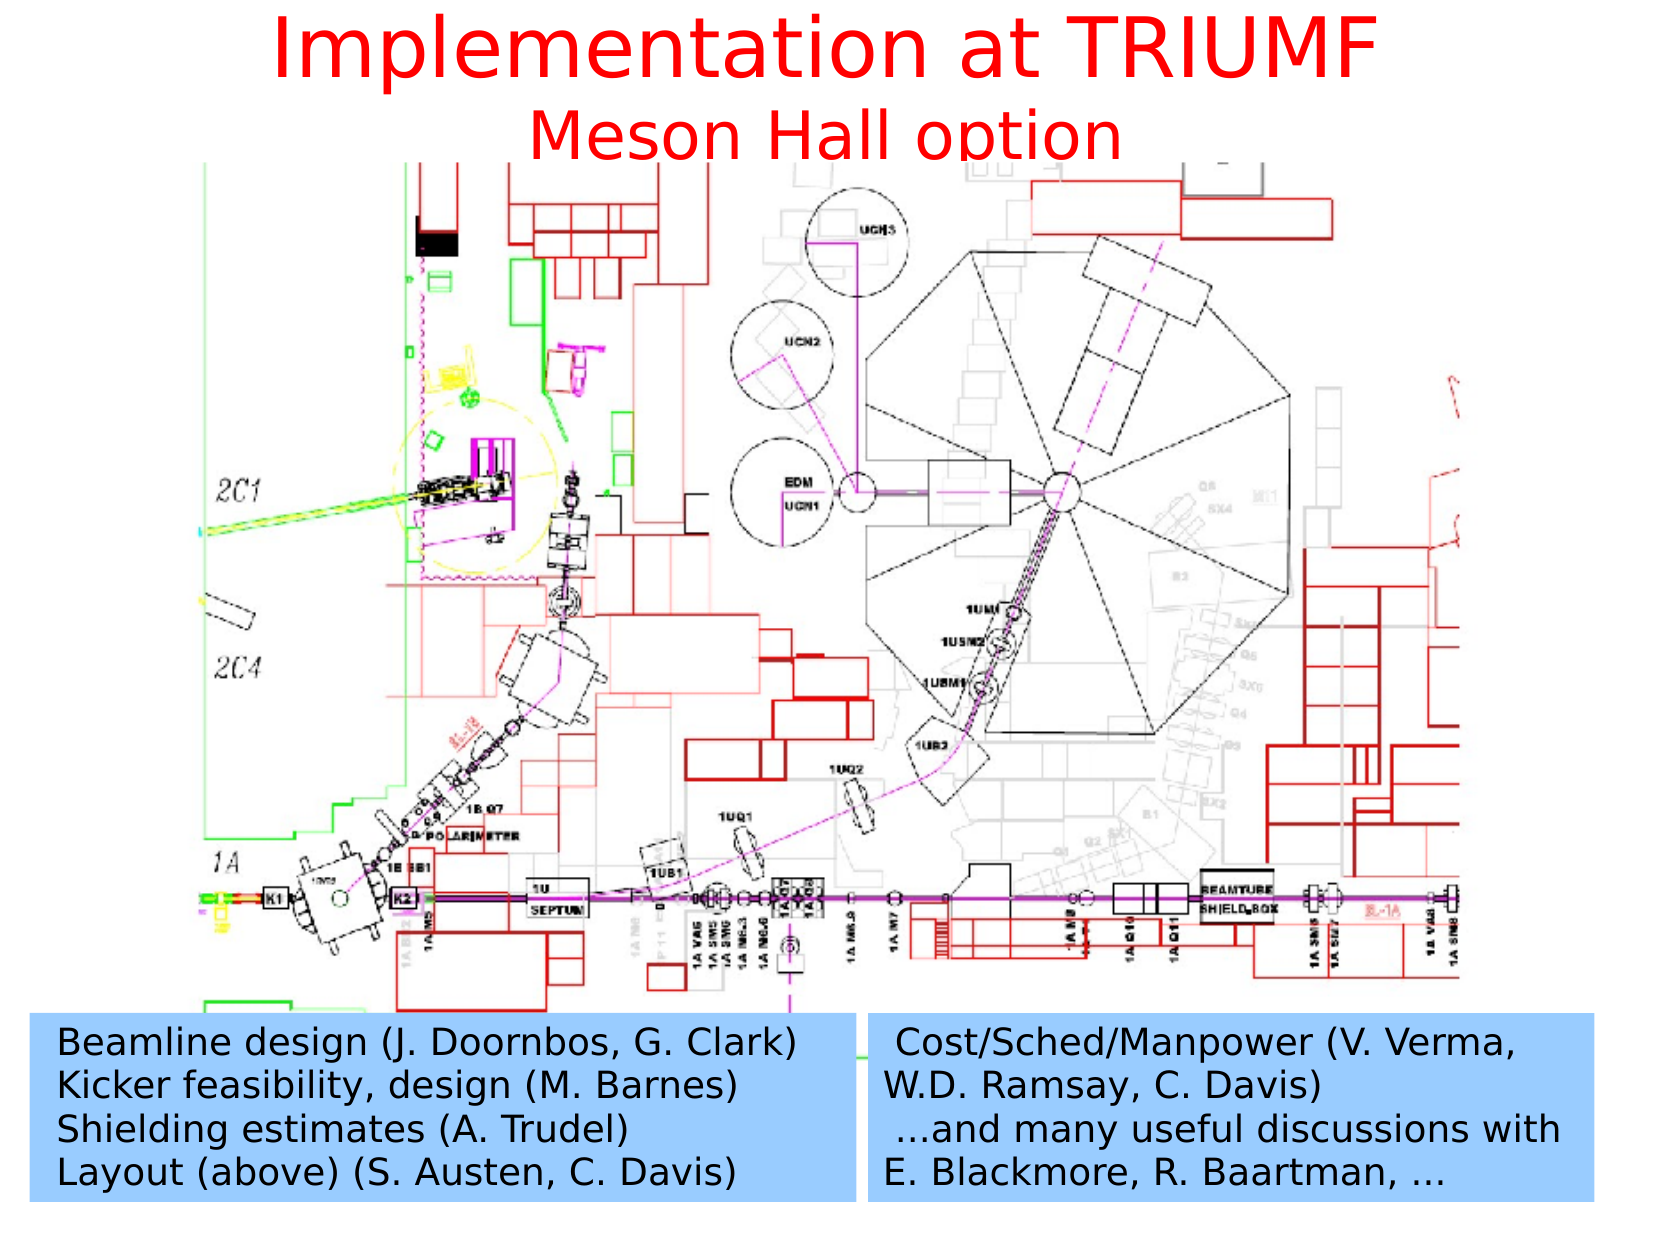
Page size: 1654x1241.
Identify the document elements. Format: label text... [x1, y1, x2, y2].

text_box Cost/Sched/Manpower (V. Verma, W.D. Ramsay, C. Davis) ...and many useful discussions with E. Blackmore, R. Baartman, ... [868, 1013, 1595, 1202]
picture [135, 161, 1506, 1093]
title Implementation at TRIUMF Meson Hall option [82, 0, 1571, 185]
text_box Beamline design (J. Doornbos, G. Clark) Kicker feasibility, design (M. Barnes) Shielding estimates (A. Trudel) Layout (above) (S. Austen, C. Davis) [29, 1012, 857, 1202]
